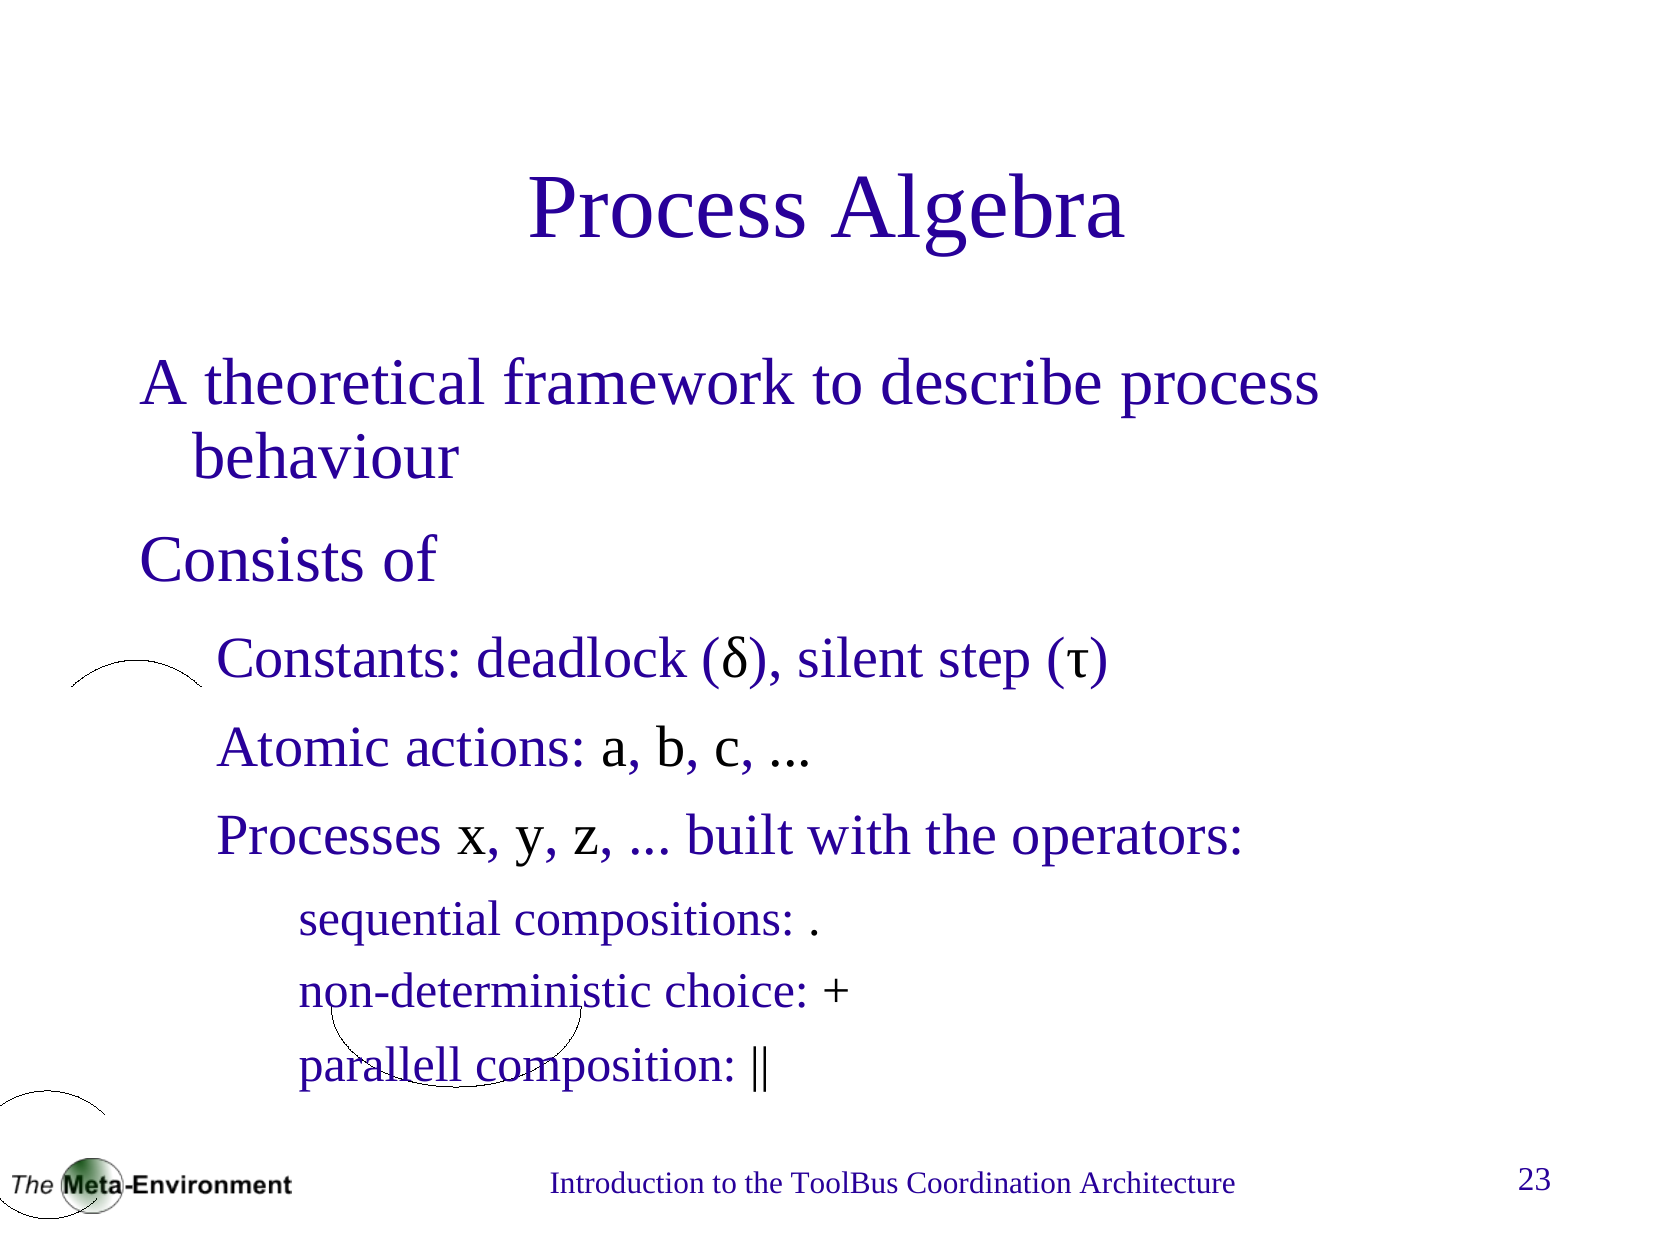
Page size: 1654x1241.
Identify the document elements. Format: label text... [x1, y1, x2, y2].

title Process Algebra [121, 102, 1534, 311]
picture [12, 1158, 292, 1214]
list A theoretical framework to describe process behaviour Consists of Constants: deadlock (δ), silent step (τ) Atomic actions: a, b, c, ... Processes x, y, z, ... built with the operators: sequential compositions: . non-deterministic choice: + parallell composition: || [121, 344, 1534, 1127]
